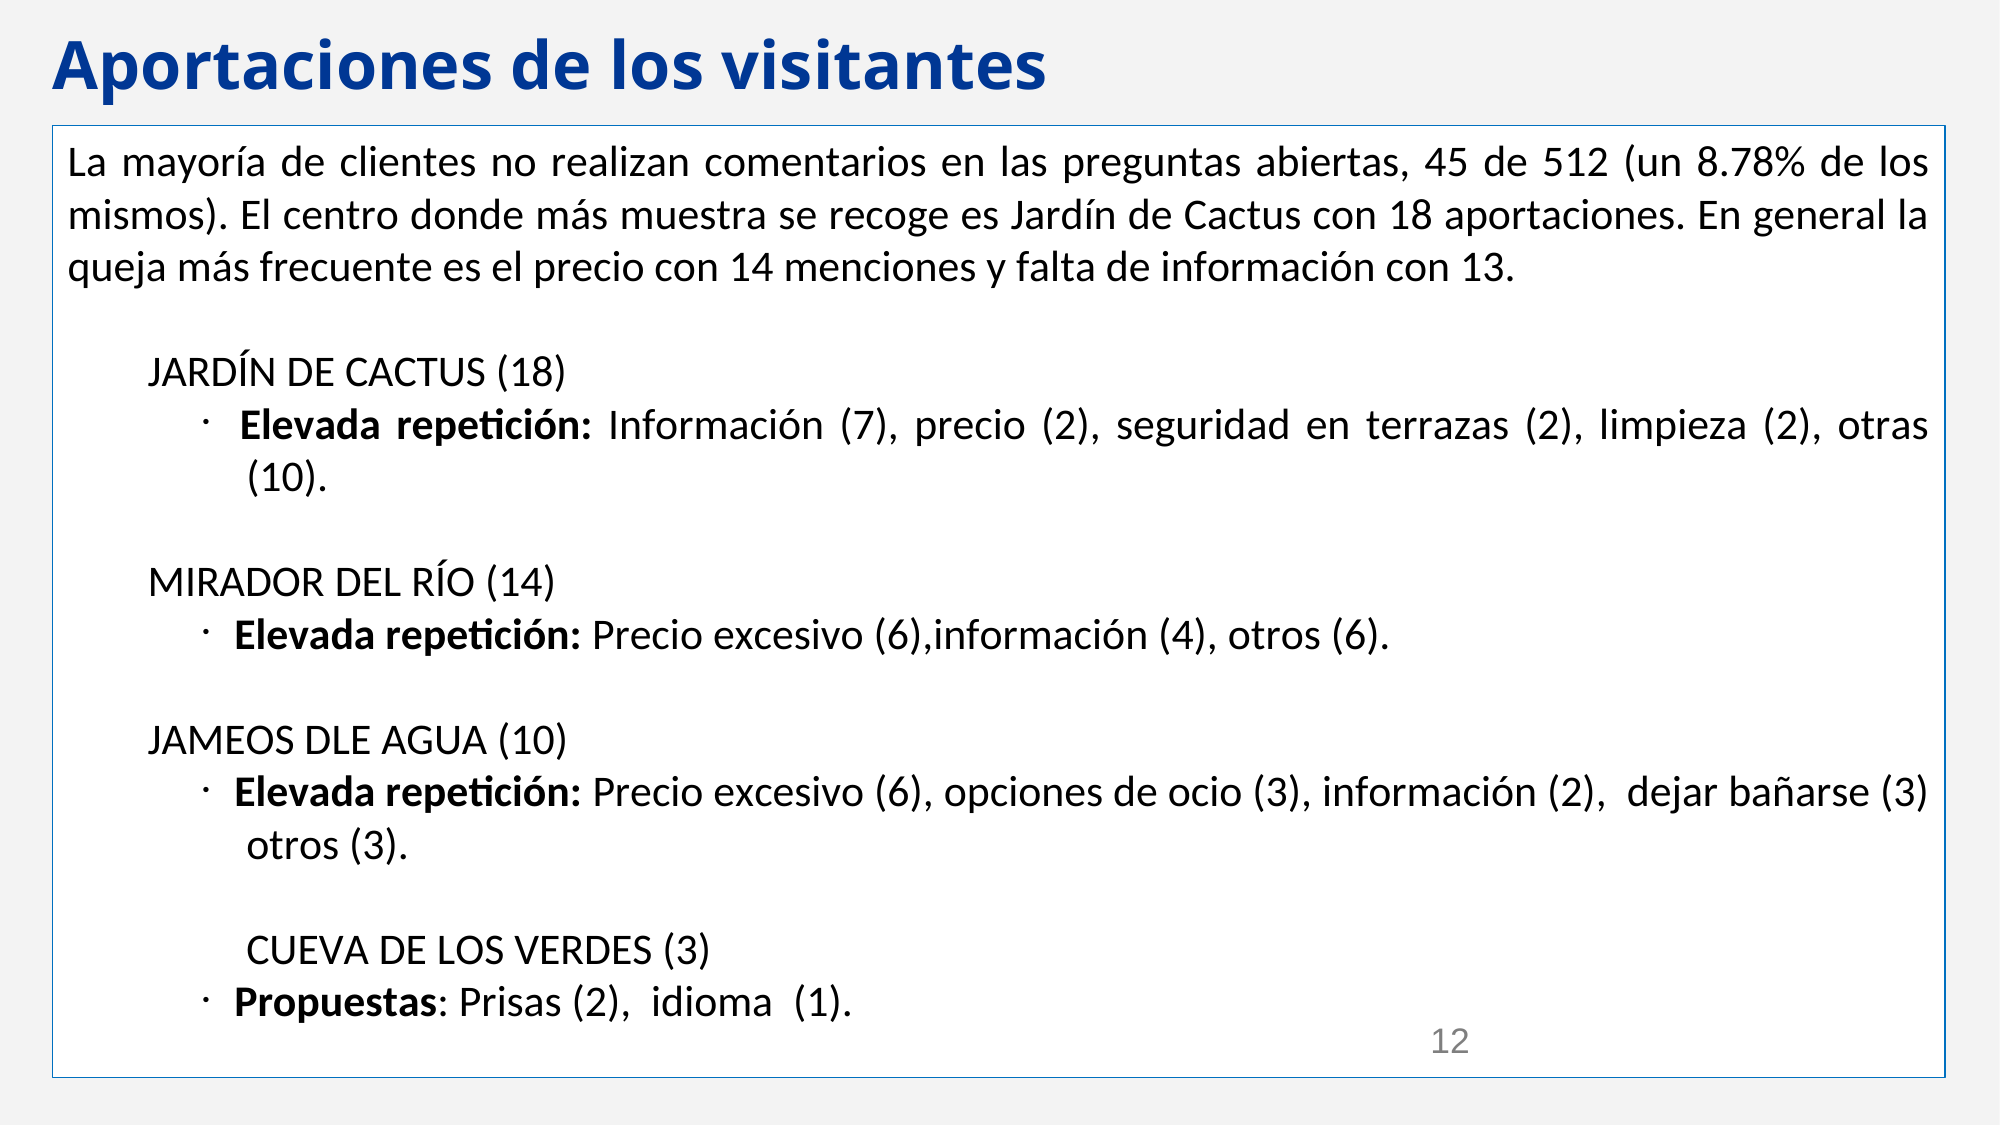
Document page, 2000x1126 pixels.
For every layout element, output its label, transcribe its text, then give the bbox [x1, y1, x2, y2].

text_box Aportaciones de los visitantes [52, 0, 1945, 125]
text_box La mayoría de clientes no realizan comentarios en las preguntas abiertas, 45 de 512 (un 8.78% de los mismos). El centro donde más muestra se recoge es Jardín de Cactus con 18 aportaciones. En general la queja más frecuente es el precio con 14 menciones y falta de información con 13. JARDÍN DE CACTUS (18) Elevada repetición: Información (7), precio (2), seguridad en terrazas (2), limpieza (2), otras (10). MIRADOR DEL RÍO (14) Elevada repetición: Precio excesivo (6),información (4), otros (6). JAMEOS DLE AGUA (10) Elevada repetición: Precio excesivo (6), opciones de ocio (3), información (2), dejar bañarse (3) otros (3). CUEVA DE LOS VERDES (3) Propuestas: Prisas (2), idioma (1). [52, 125, 1945, 1078]
text_box <número> [1412, 1008, 1880, 1069]
